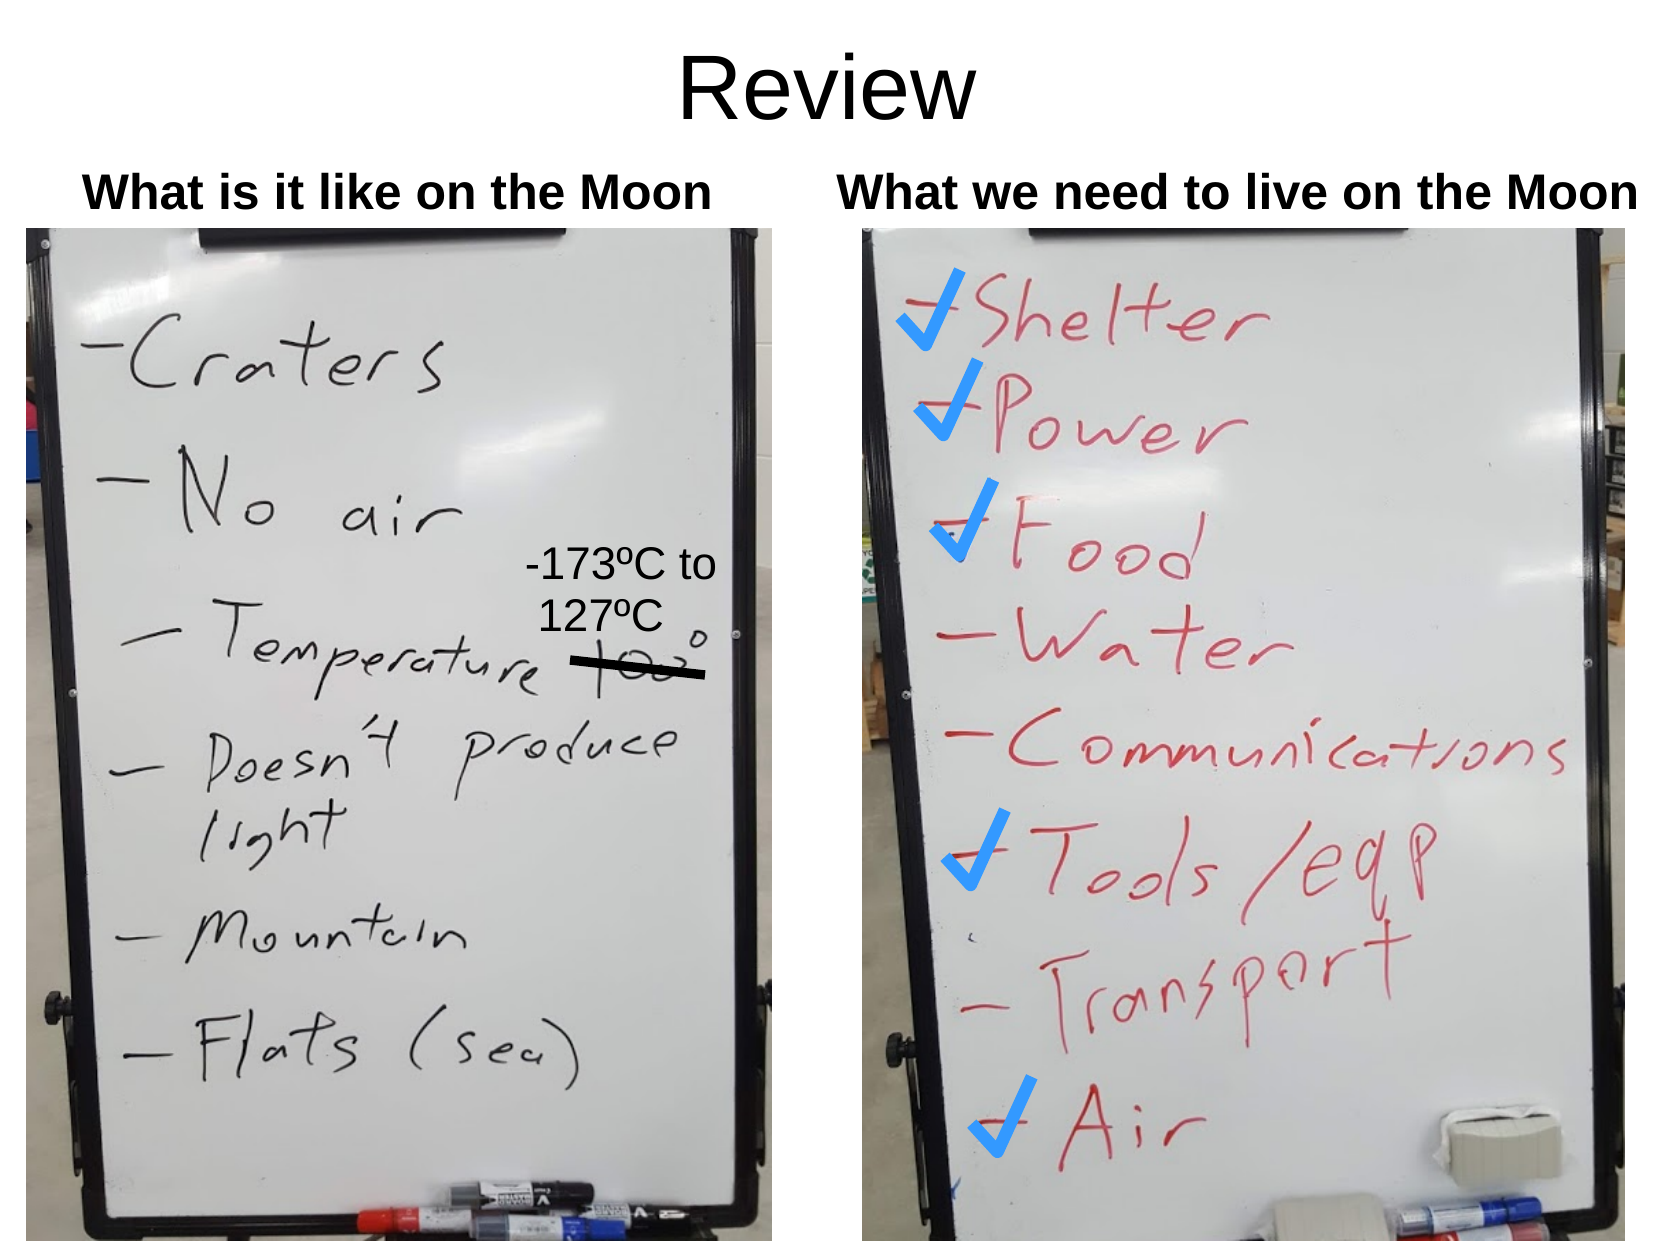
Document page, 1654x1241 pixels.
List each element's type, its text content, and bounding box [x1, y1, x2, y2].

title Review [82, 0, 1571, 192]
text_box What is it like on the Moon [15, 157, 781, 228]
text_box What we need to live on the Moon [810, 157, 1654, 228]
text_box -173ºC to 127ºC [510, 531, 841, 649]
picture [26, 228, 772, 1241]
picture [862, 228, 1625, 1241]
